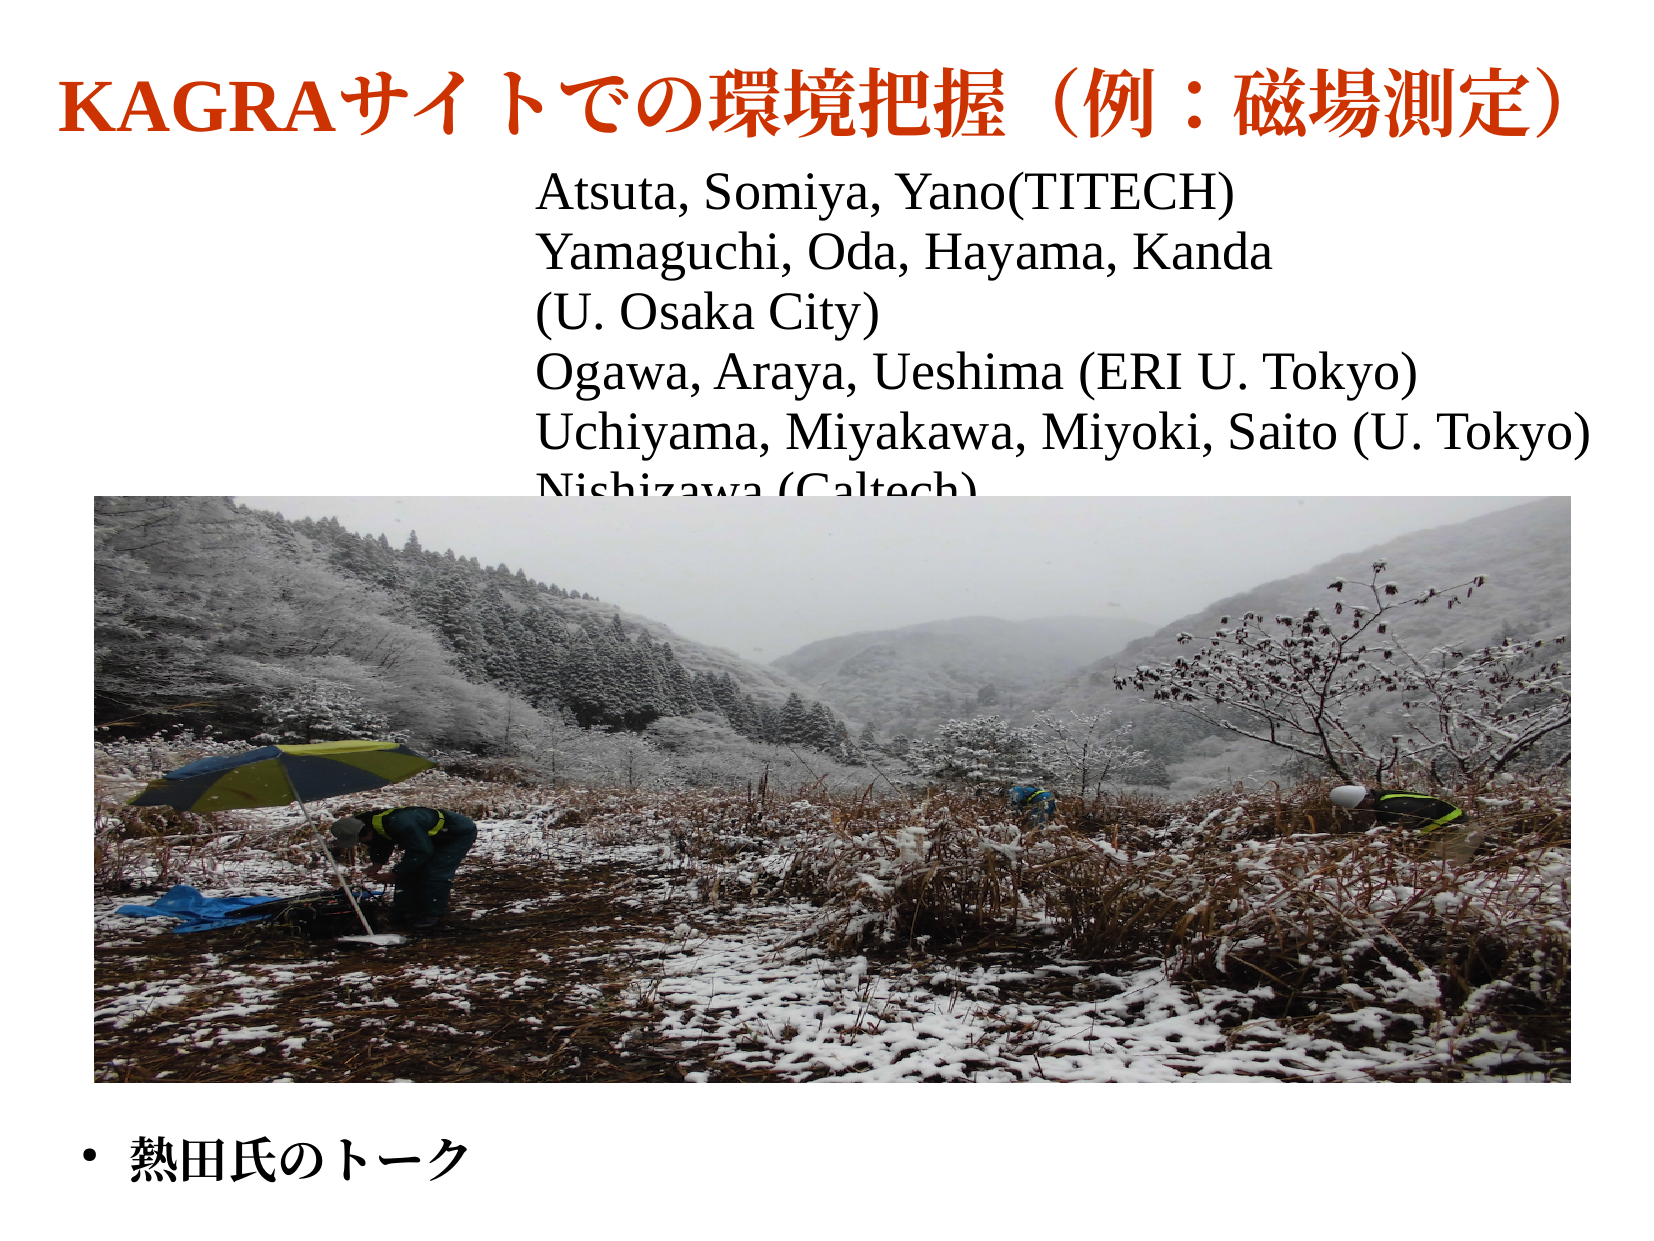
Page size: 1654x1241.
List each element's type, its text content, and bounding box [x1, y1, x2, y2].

text_box Atsuta, Somiya, Yano(TITECH) Yamaguchi, Oda, Hayama, Kanda (U. Osaka City) Ogawa, Araya, Ueshima (ERI U. Tokyo) Uchiyama, Miyakawa, Miyoki, Saito (U. Tokyo) Nishizawa (Caltech) [521, 153, 1607, 493]
list 熱田氏のトーク [65, 1121, 1554, 1193]
picture [94, 496, 1571, 1083]
title KAGRAサイトでの環境把握（例：磁場測定） [47, 23, 1619, 174]
